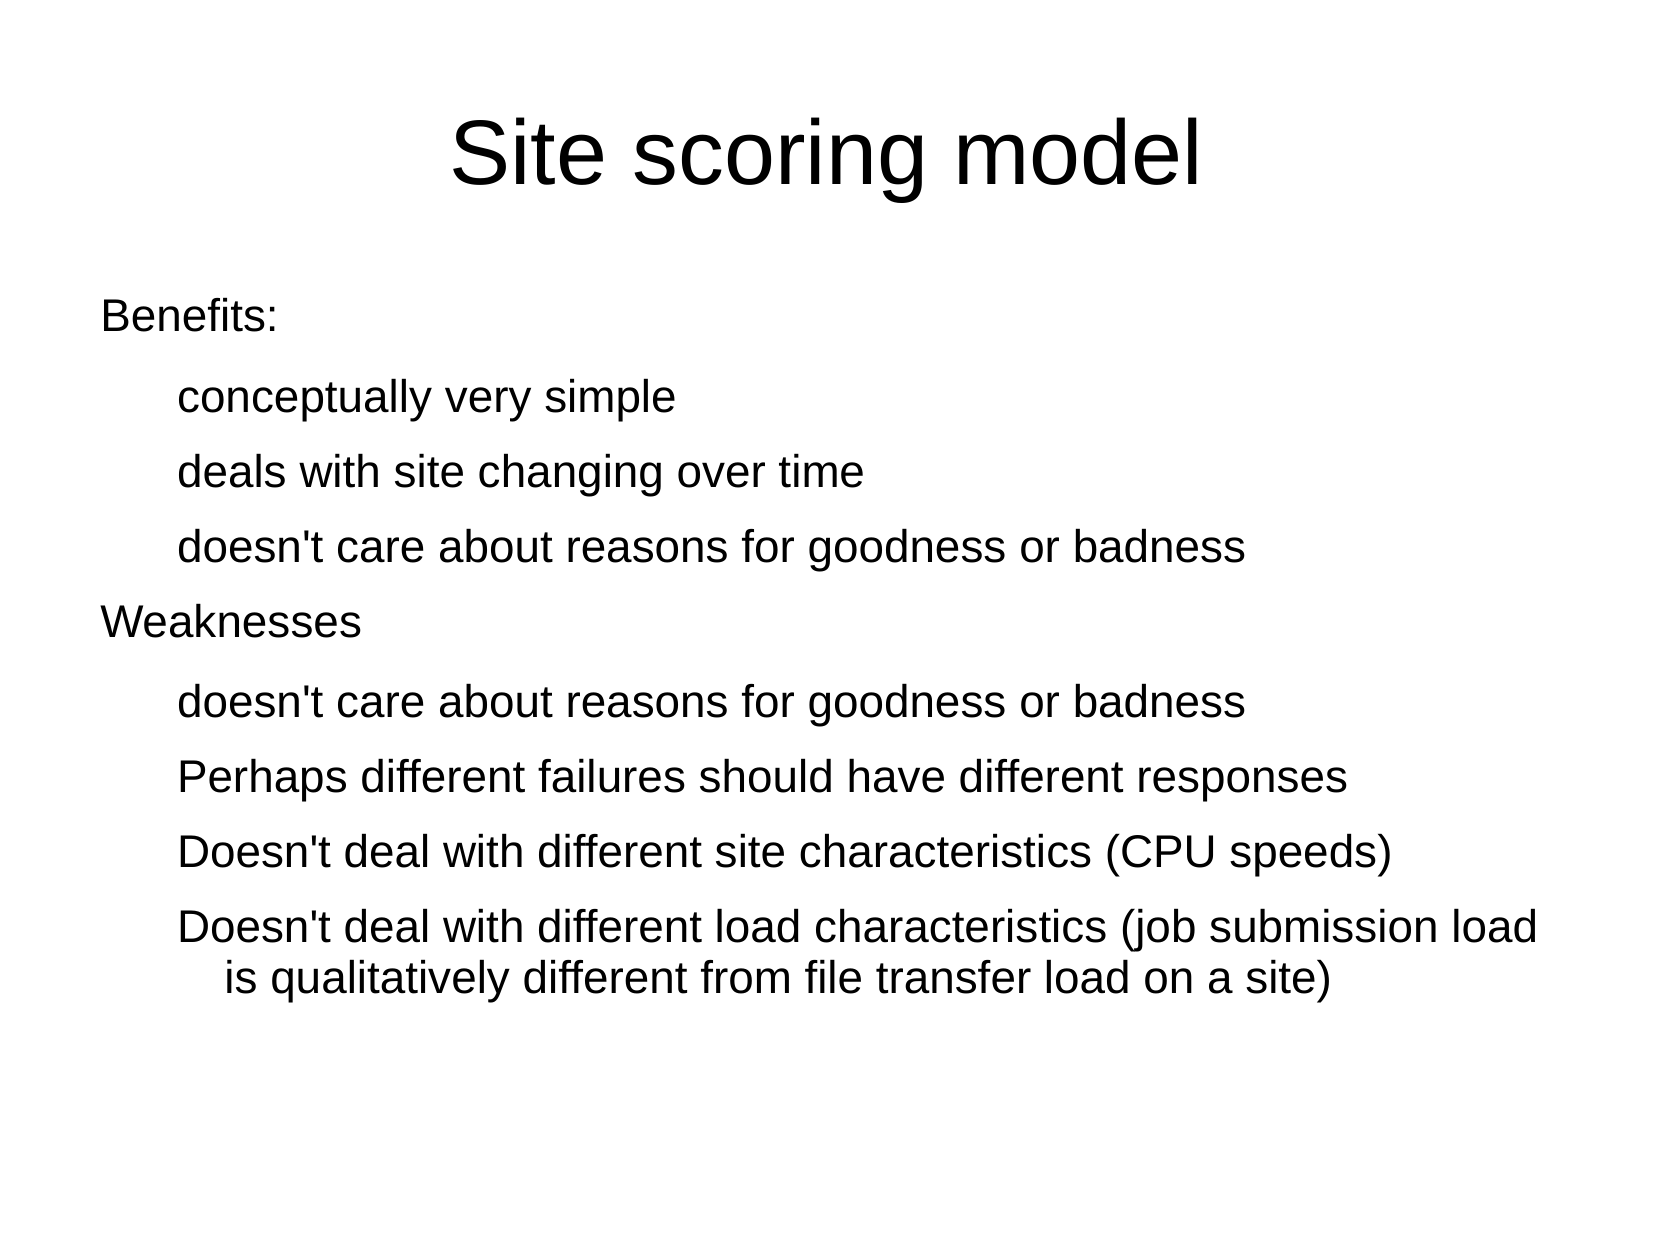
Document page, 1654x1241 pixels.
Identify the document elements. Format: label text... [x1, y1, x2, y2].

list Benefits: conceptually very simple deals with site changing over time doesn't care about reasons for goodness or badness Weaknesses doesn't care about reasons for goodness or badness Perhaps different failures should have different responses Doesn't deal with different site characteristics (CPU speeds) Doesn't deal with different load characteristics (job submission load is qualitatively different from file transfer load on a site) [82, 290, 1571, 1094]
title Site scoring model [82, 49, 1571, 257]
